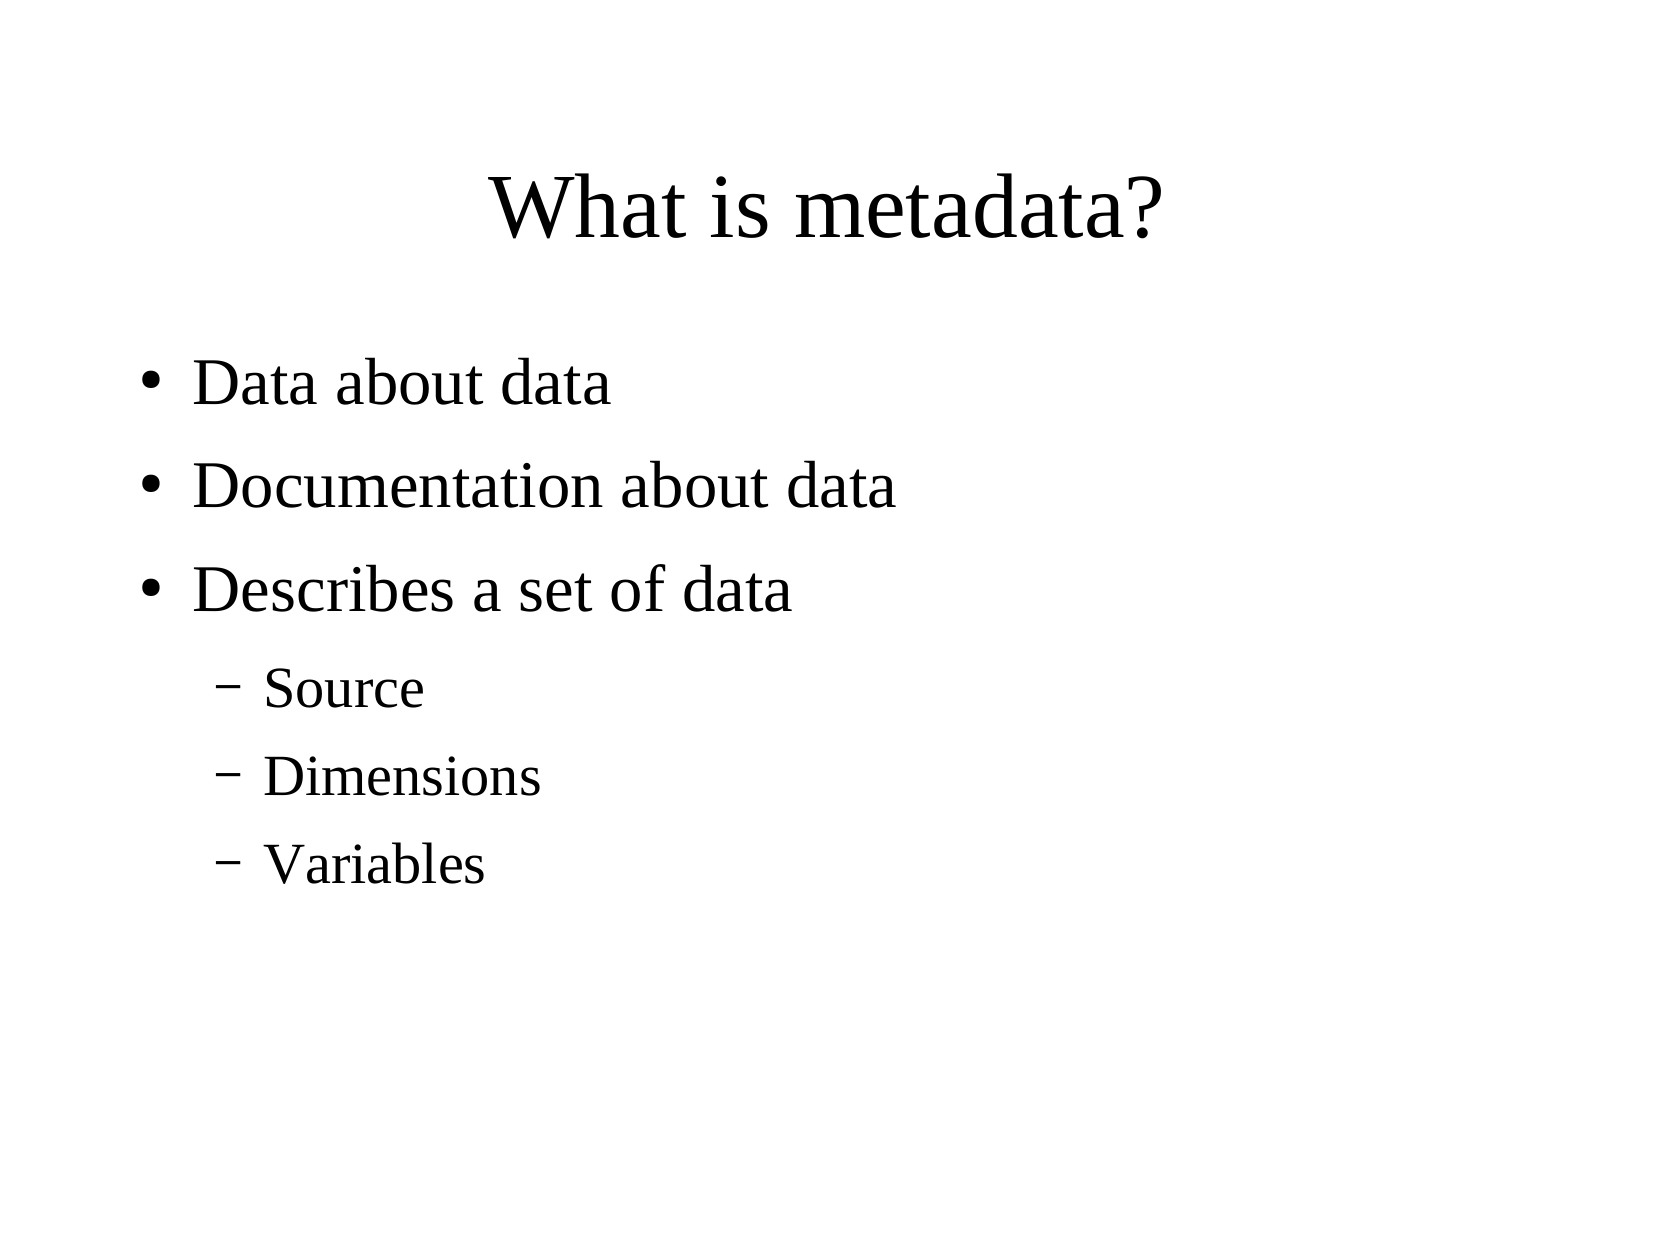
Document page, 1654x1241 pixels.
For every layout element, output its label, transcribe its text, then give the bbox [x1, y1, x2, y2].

title What is metadata? [121, 102, 1534, 311]
list Data about data Documentation about data Describes a set of data Source Dimensions Variables [121, 344, 1534, 1127]
